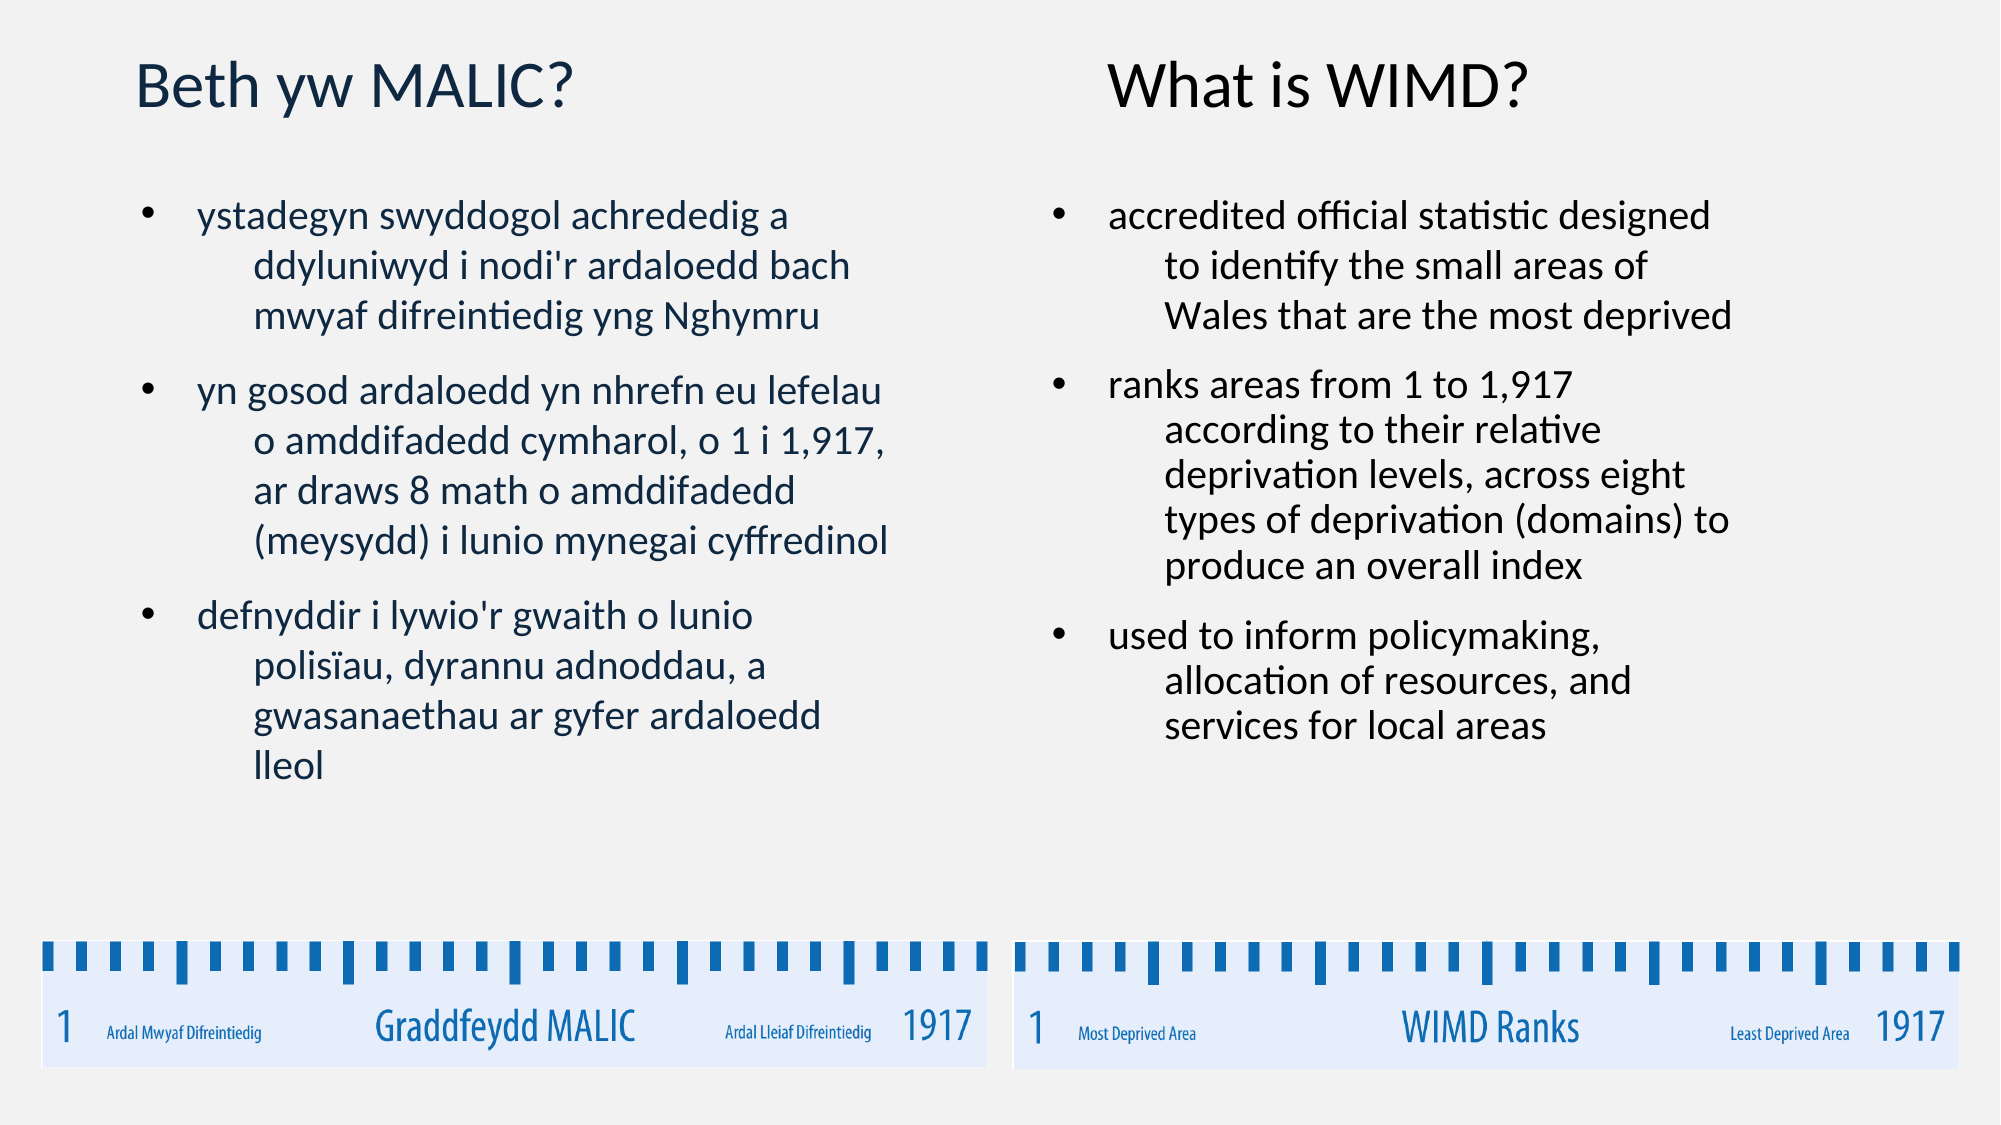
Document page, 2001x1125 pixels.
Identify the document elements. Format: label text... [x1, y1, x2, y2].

list accredited official statistic designed to identify the small areas of Wales that are the most deprived ranks areas from 1 to 1,917 according to their relative deprivation levels, across eight types of deprivation (domains) to produce an overall index used to inform policymaking, allocation of resources, and services for local areas [1036, 180, 1757, 791]
picture [1012, 940, 1960, 1069]
text_box ystadegyn swyddogol achrededig a ddyluniwyd i nodi'r ardaloedd bach mwyaf difreintiedig yng Nghymru yn gosod ardaloedd yn nhrefn eu lefelau o amddifadedd cymharol, o 1 i 1,917, ar draws 8 math o amddifadedd (meysydd) i lunio mynegai cyffredinol defnyddir i lywio'r gwaith o lunio polisïau, dyrannu adnoddau, a gwasanaethau ar gyfer ardaloedd lleol [125, 180, 914, 751]
text_box Beth yw MALIC? [120, 33, 908, 130]
title What is WIMD? [1092, 20, 1880, 130]
picture [41, 940, 988, 1068]
